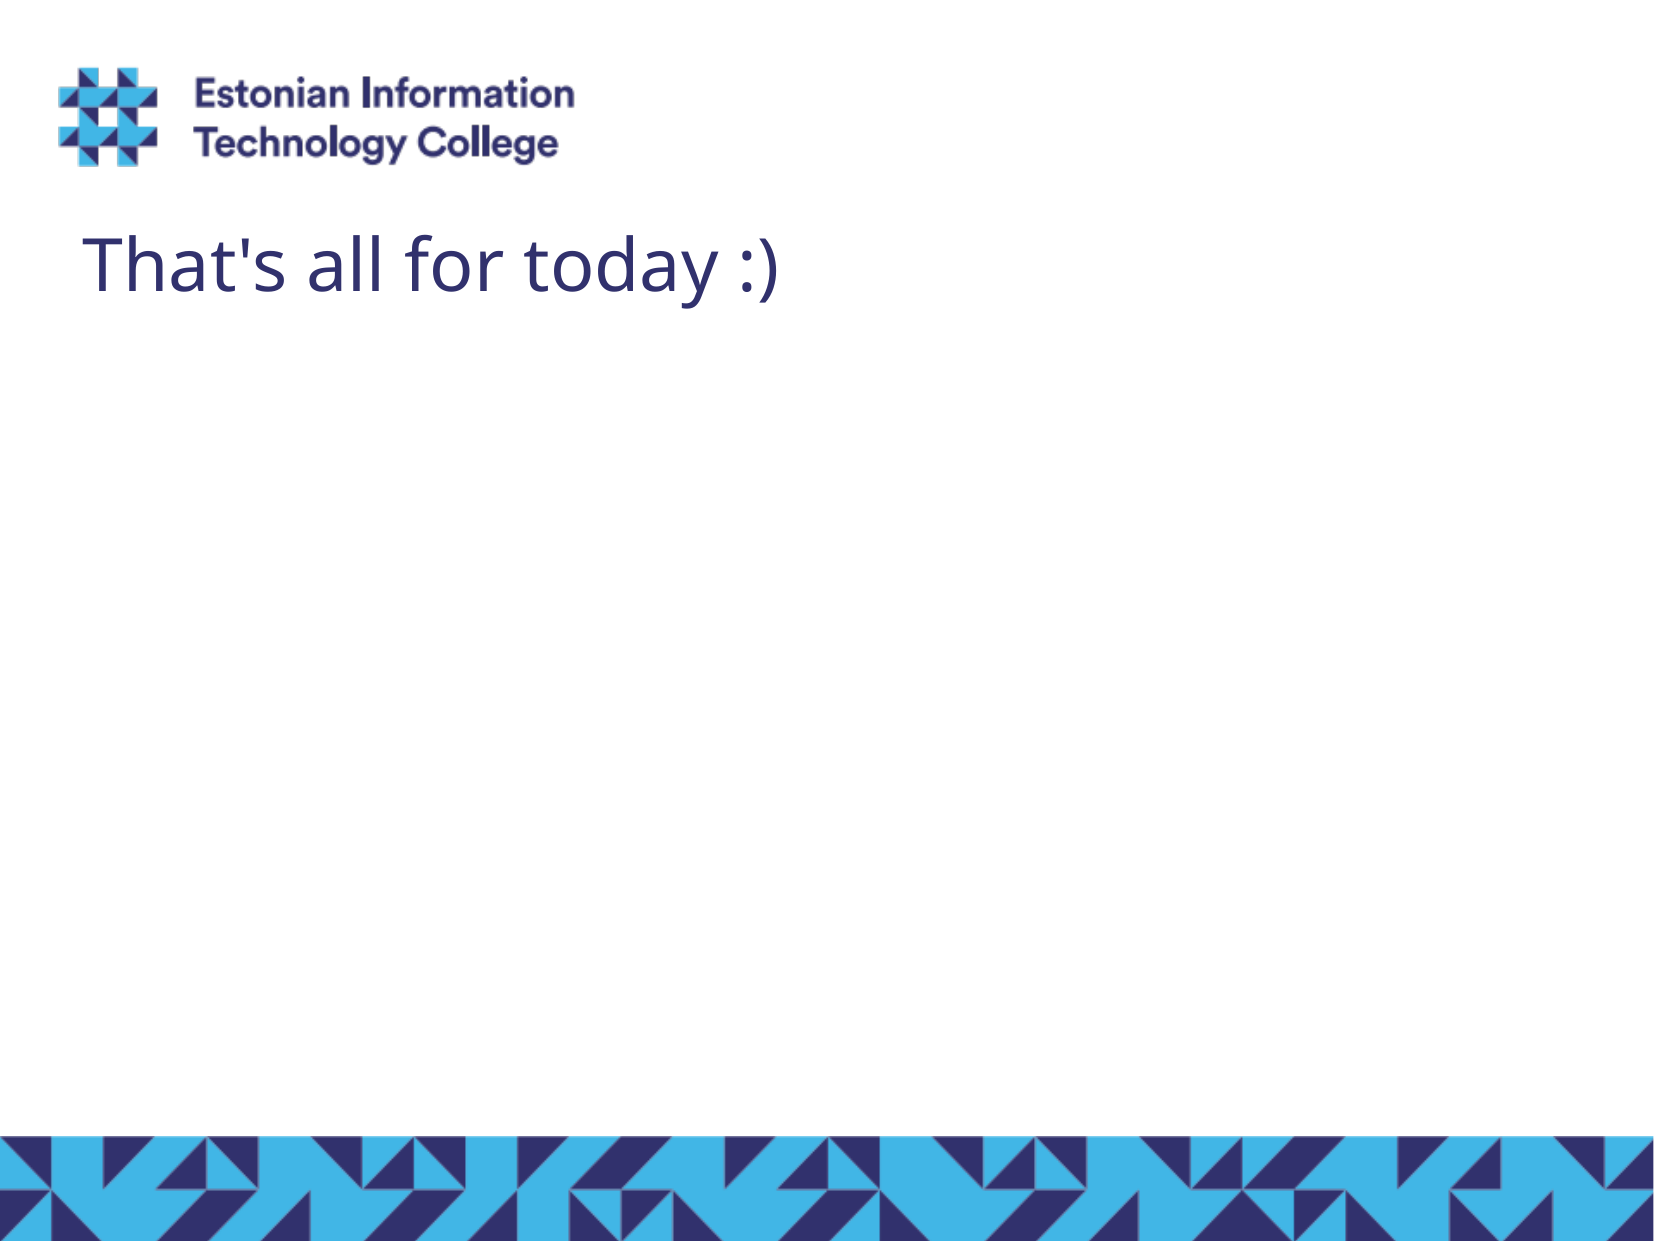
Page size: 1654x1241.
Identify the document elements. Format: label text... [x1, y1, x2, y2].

title That's all for today :) [82, 159, 1571, 367]
